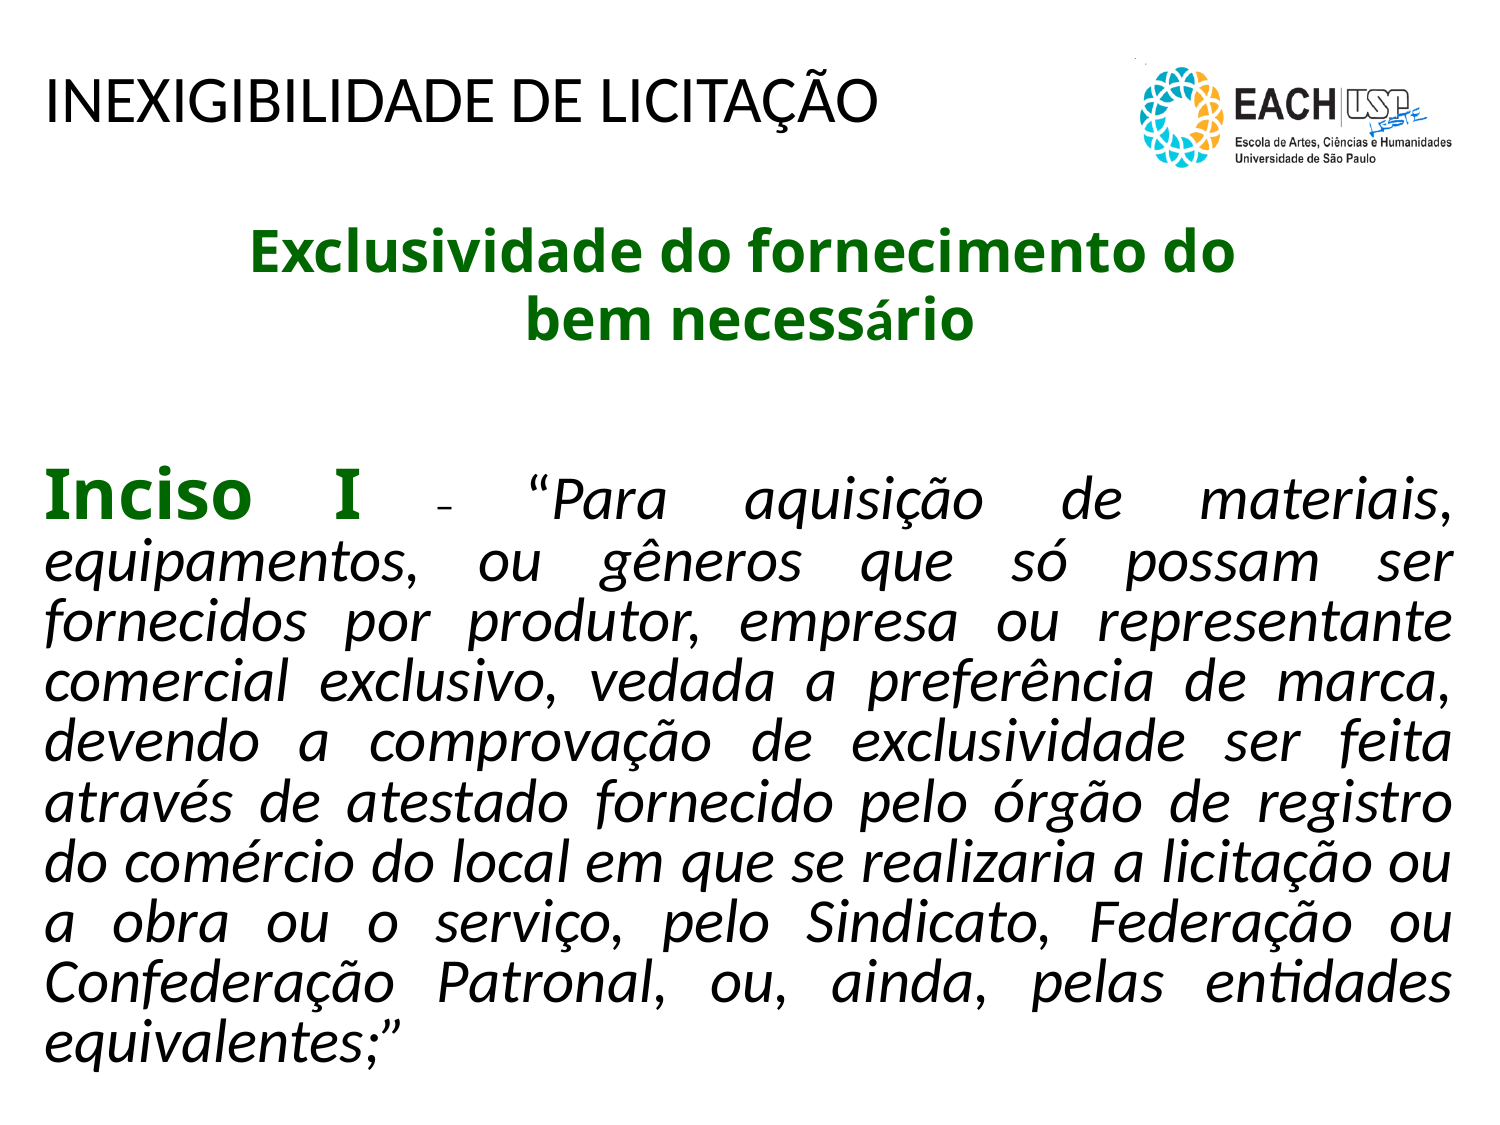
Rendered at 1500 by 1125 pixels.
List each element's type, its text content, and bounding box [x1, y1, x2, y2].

list Exclusividade do fornecimento do bem necessário Inciso I – “Para aquisição de materiais, equipamentos, ou gêneros que só possam ser fornecidos por produtor, empresa ou representante comercial exclusivo, vedada a preferência de marca, devendo a comprovação de exclusividade ser feita através de atestado fornecido pelo órgão de registro do comércio do local em que se realizaria a licitação ou a obra ou o serviço, pelo Sindicato, Federação ou Confederação Patronal, ou, ainda, pelas entidades equivalentes;” [29, 219, 1471, 1083]
picture [1134, 54, 1480, 196]
title INEXIGIBILIDADE DE LICITAÇÃO [29, 19, 1469, 173]
